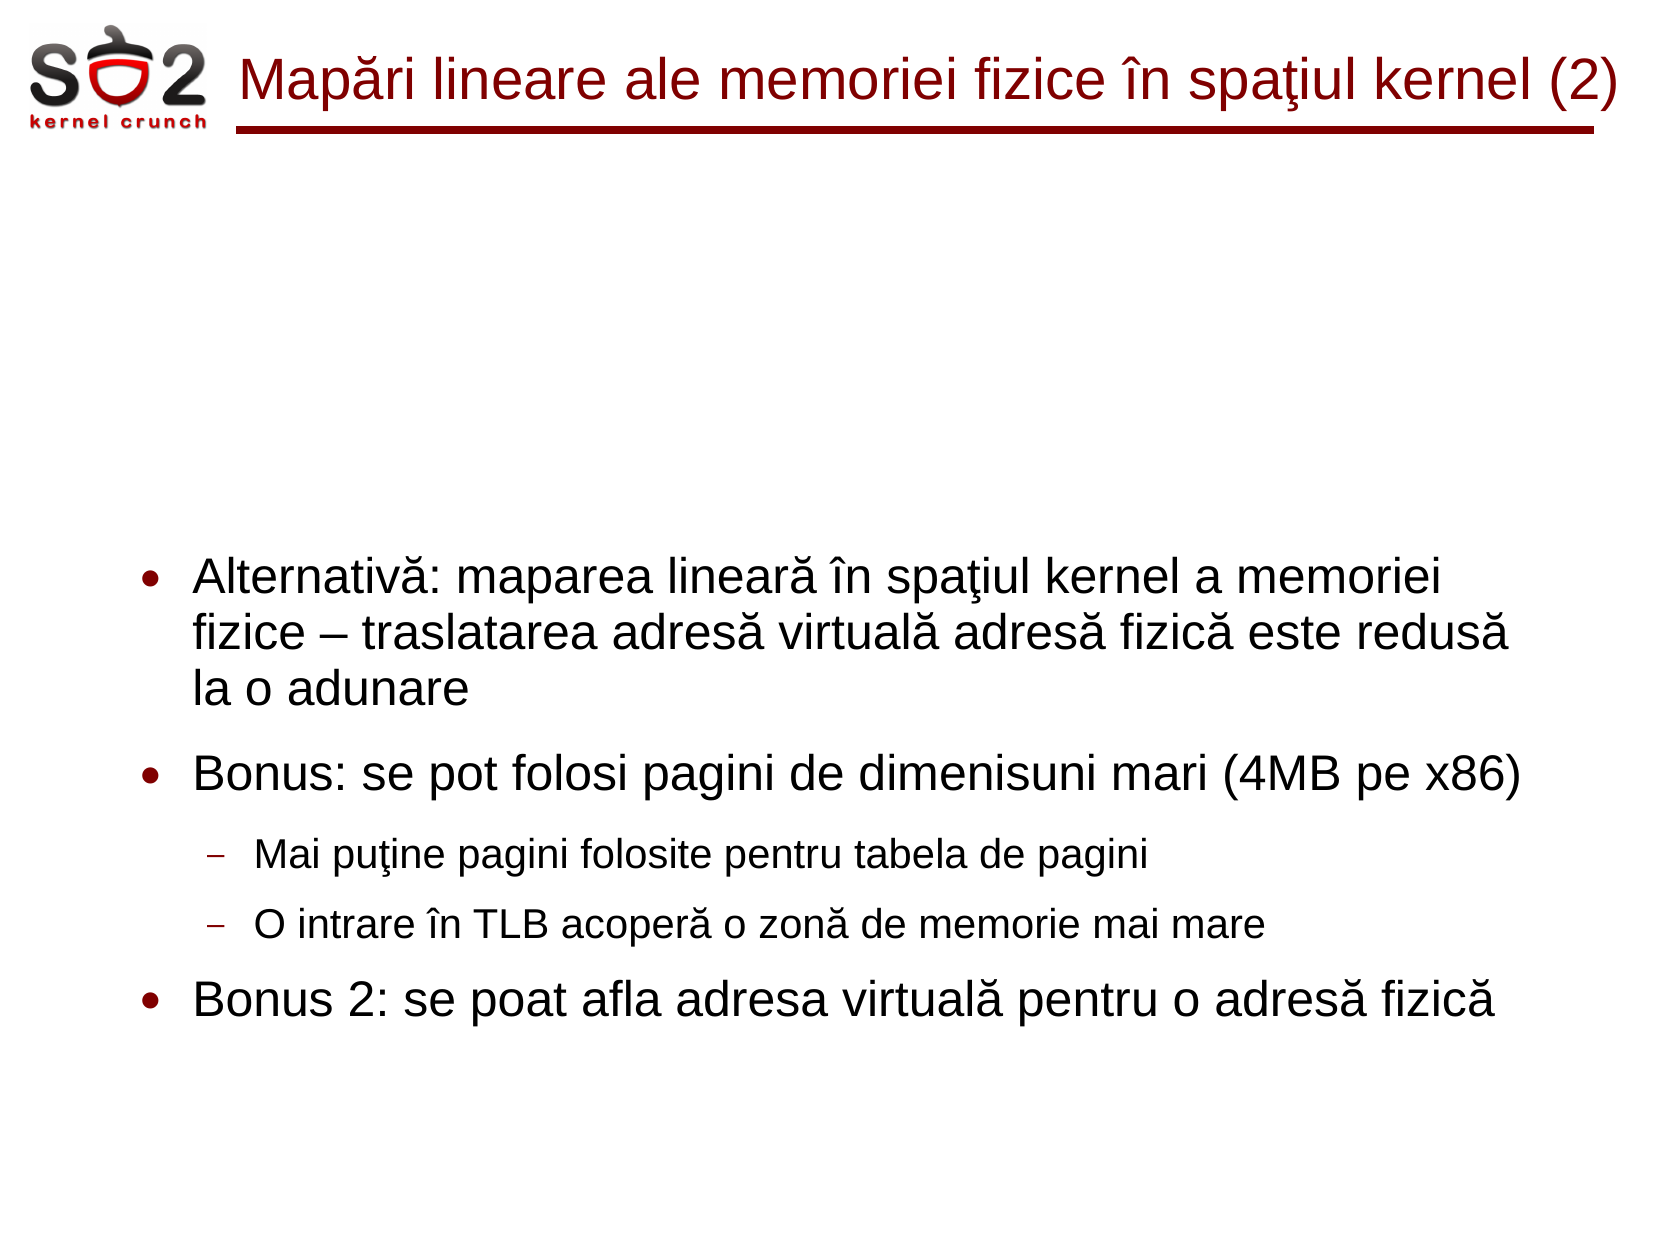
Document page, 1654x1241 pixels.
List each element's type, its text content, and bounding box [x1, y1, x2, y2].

list Alternativă: maparea lineară în spaţiul kernel a memoriei fizice – traslatarea adresă virtuală adresă fizică este redusă la o adunare Bonus: se pot folosi pagini de dimenisuni mari (4MB pe x86) Mai puţine pagini folosite pentru tabela de pagini O intrare în TLB acoperă o zonă de memorie mai mare Bonus 2: se poat afla adresa virtuală pentru o adresă fizică [121, 397, 1534, 1179]
picture [29, 23, 207, 130]
title Mapări lineare ale memoriei fizice în spaţiul kernel (2) [210, 11, 1623, 148]
